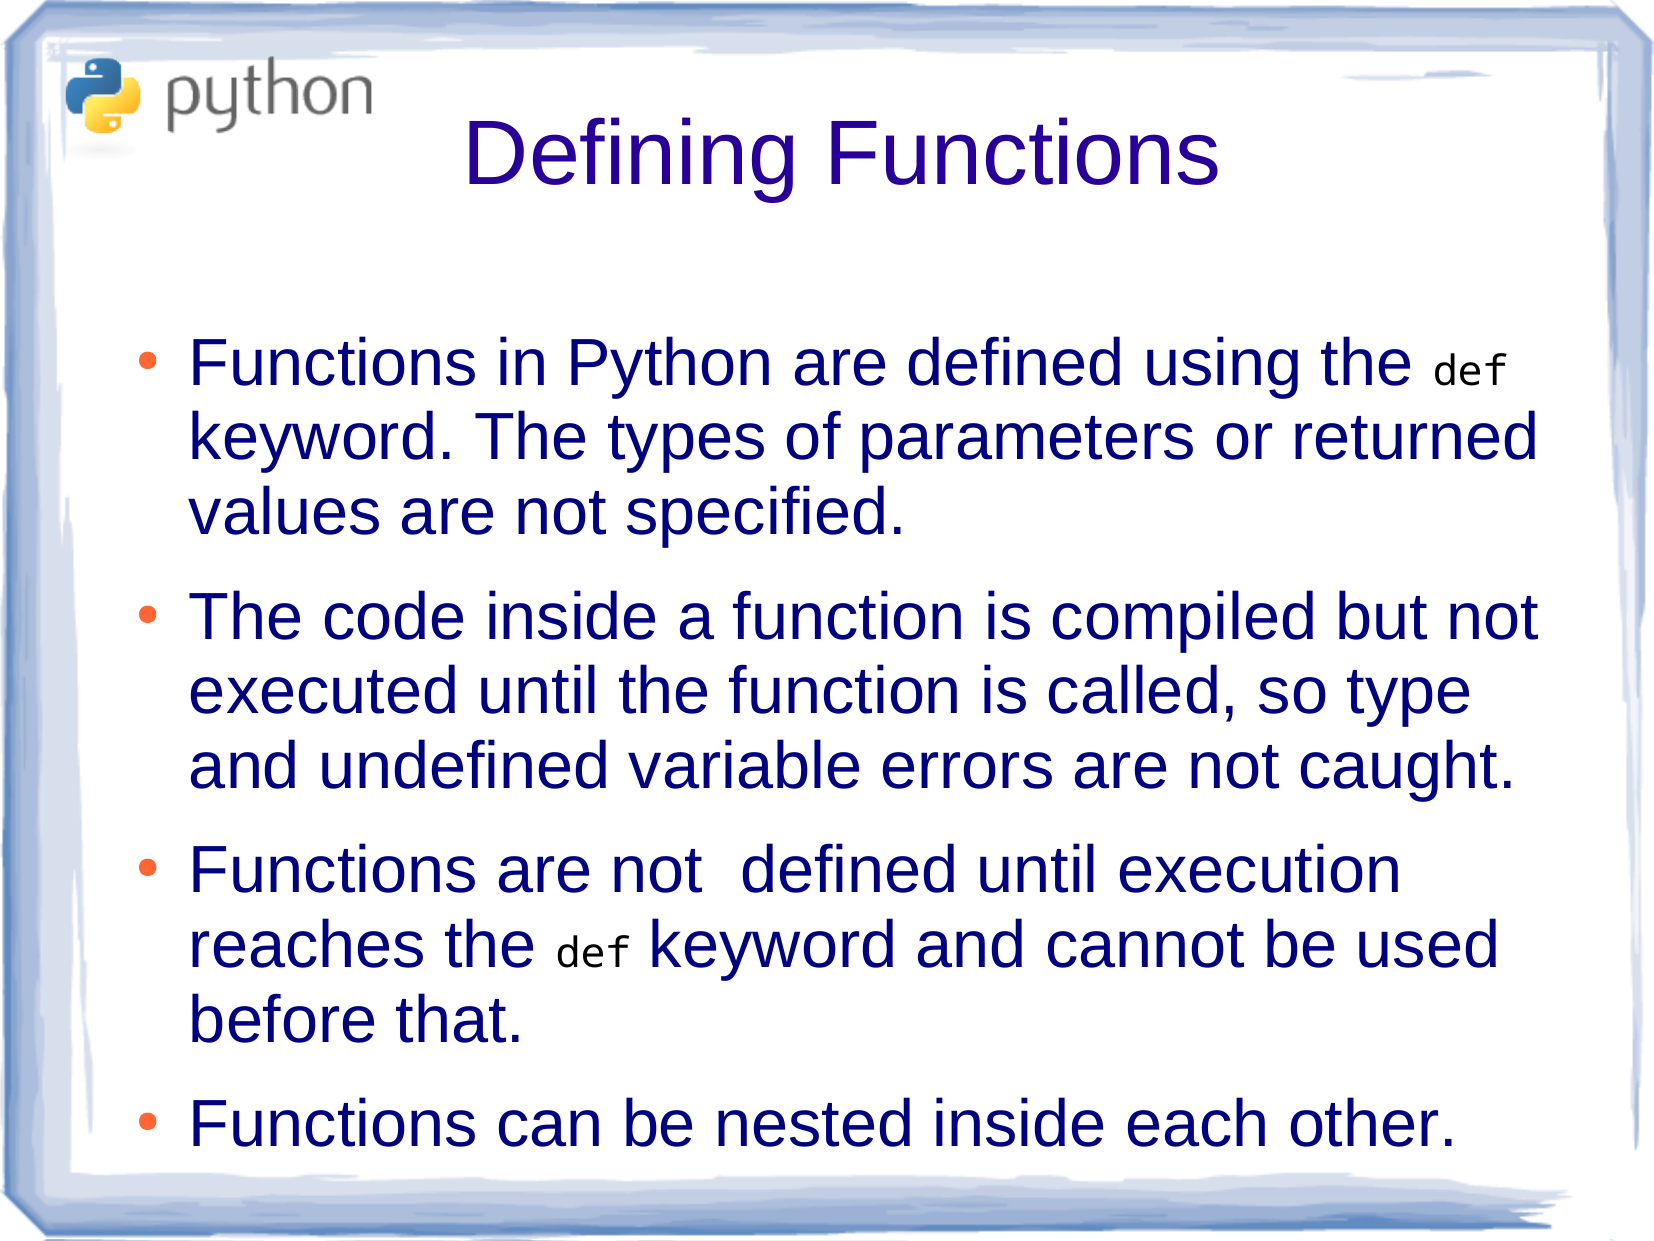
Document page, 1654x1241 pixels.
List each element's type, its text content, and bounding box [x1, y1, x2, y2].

title Defining Functions [82, 49, 1571, 257]
list Functions in Python are defined using the def keyword. The types of parameters or returned values are not specified. The code inside a function is compiled but not executed until the function is called, so type and undefined variable errors are not caught. Functions are not defined until execution reaches the def keyword and cannot be used before that. Functions can be nested inside each other. [118, 324, 1571, 1162]
picture [0, 0, 1654, 1241]
